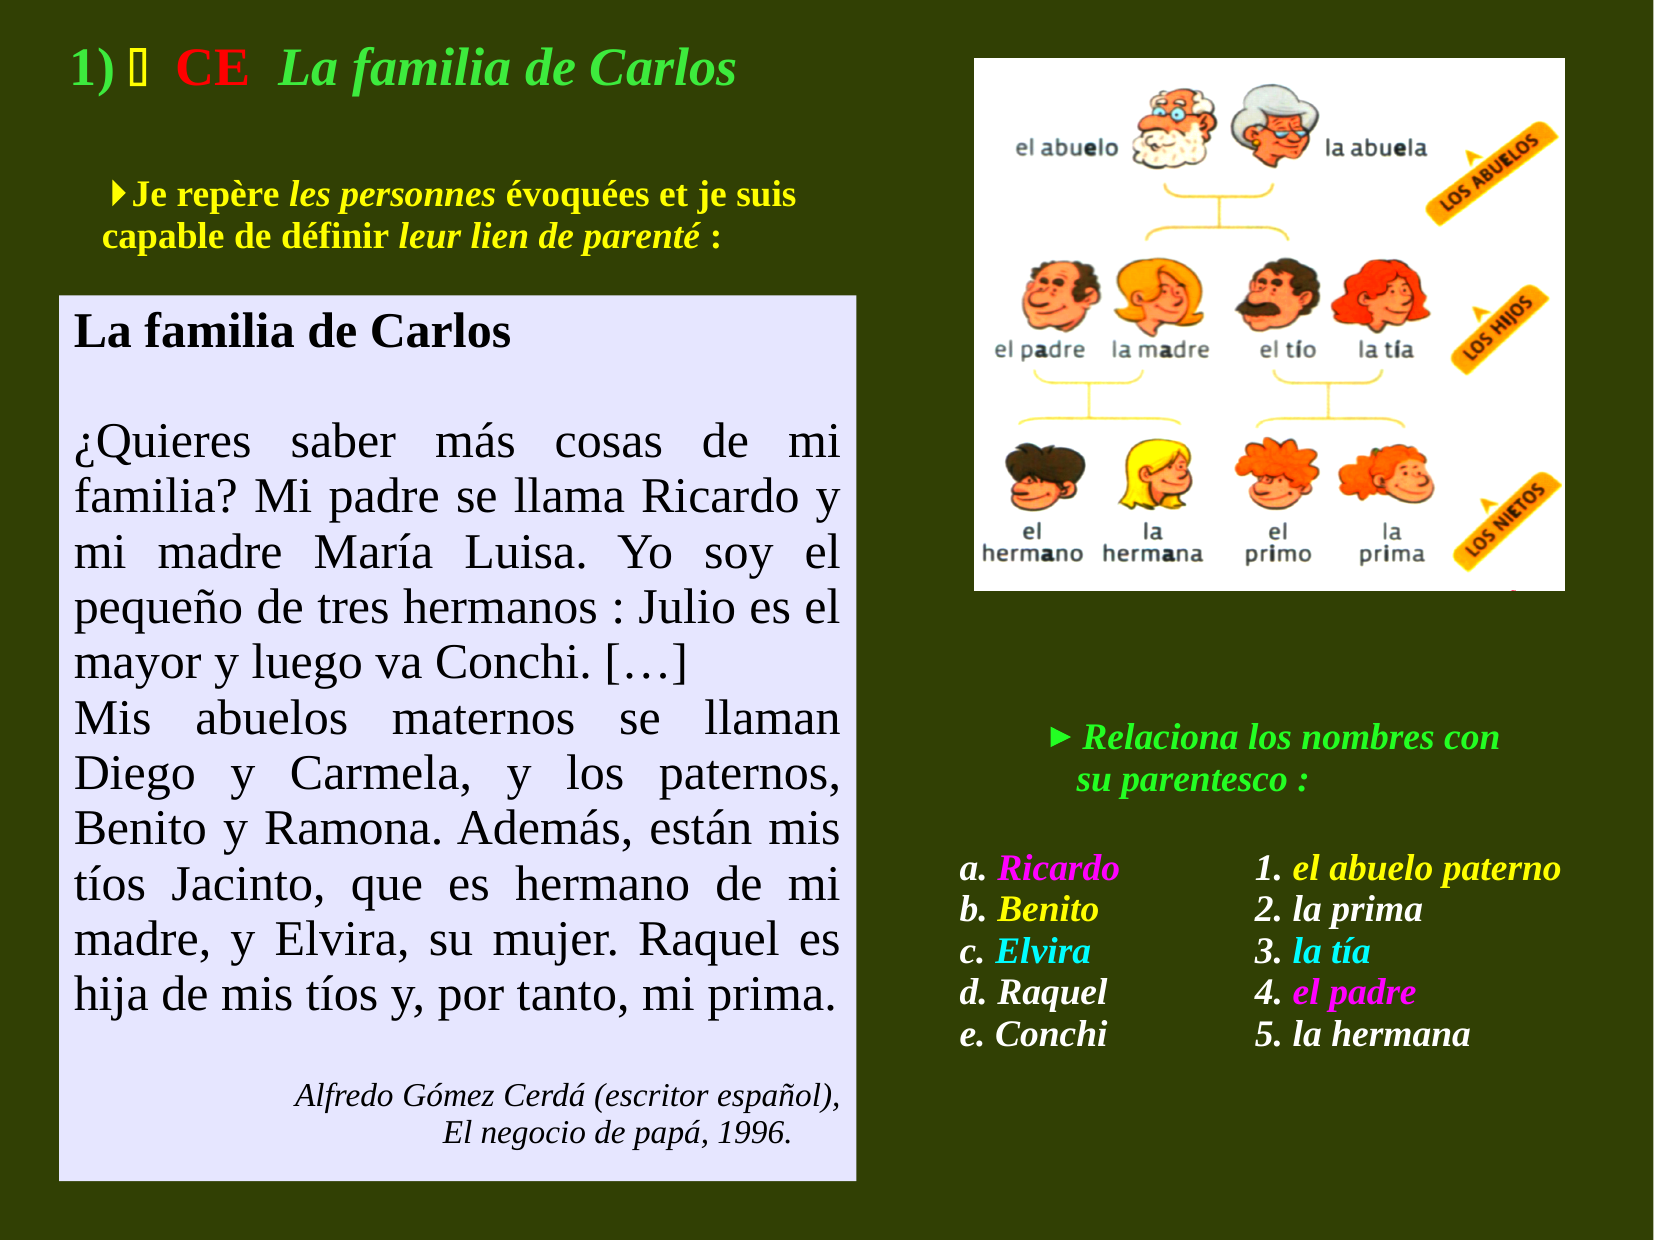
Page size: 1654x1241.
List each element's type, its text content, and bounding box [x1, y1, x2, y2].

picture [974, 58, 1565, 591]
text_box 1)  CE La familia de Carlos [55, 29, 827, 106]
text_box La familia de Carlos ¿Quieres saber más cosas de mi familia? Mi padre se llama Ricardo y mi madre María Luisa. Yo soy el pequeño de tres hermanos : Julio es el mayor y luego va Conchi. […] Mis abuelos maternos se llaman Diego y Carmela, y los paternos, Benito y Ramona. Además, están mis tíos Jacinto, que es hermano de mi madre, y Elvira, su mujer. Raquel es hija de mis tíos y, por tanto, mi prima. Alfredo Gómez Cerdá (escritor español), El negocio de papá, 1996. [59, 295, 857, 1182]
text_box a. Ricardo 1. el abuelo paterno b. Benito 2. la prima c. Elvira 3. la tía d. Raquel 4. el padre e. Conchi 5. la hermana [944, 839, 1595, 1062]
text_box  Relaciona los nombres con su parentesco : [1033, 708, 1536, 839]
text_box Je repère les personnes évoquées et je suis capable de définir leur lien de parenté : [87, 165, 857, 264]
